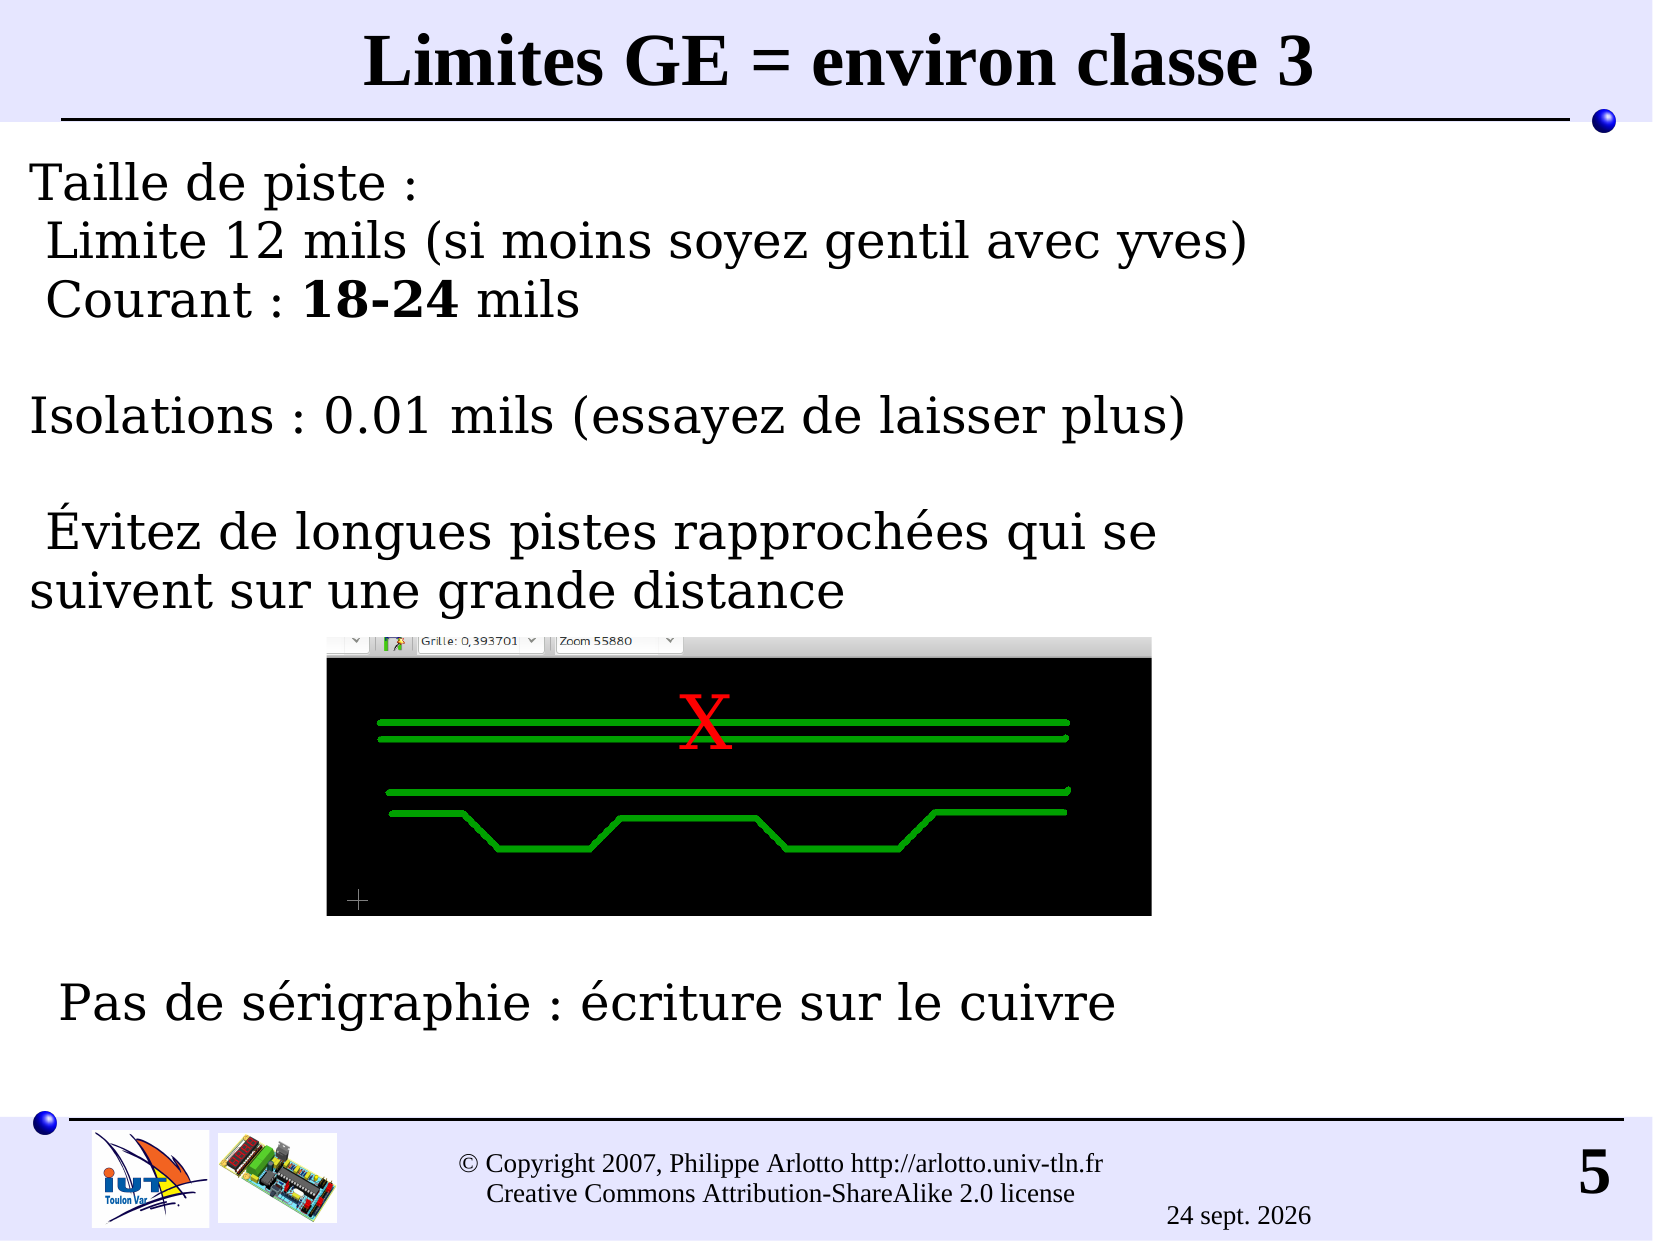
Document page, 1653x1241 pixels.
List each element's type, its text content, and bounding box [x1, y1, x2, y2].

text_box Pas de sérigraphie : écriture sur le cuivre [59, 974, 1211, 1033]
picture [218, 1133, 337, 1223]
text_box Taille de piste : Limite 12 mils (si moins soyez gentil avec yves) Courant : 18-24 mils Isolations : 0.01 mils (essayez de laisser plus) Évitez de longues pistes rapprochées qui se suivent sur une grande distance [29, 153, 1300, 679]
picture [326, 637, 1152, 916]
text_box X [679, 680, 739, 768]
title Limites GE = environ classe 3 [95, 11, 1585, 110]
